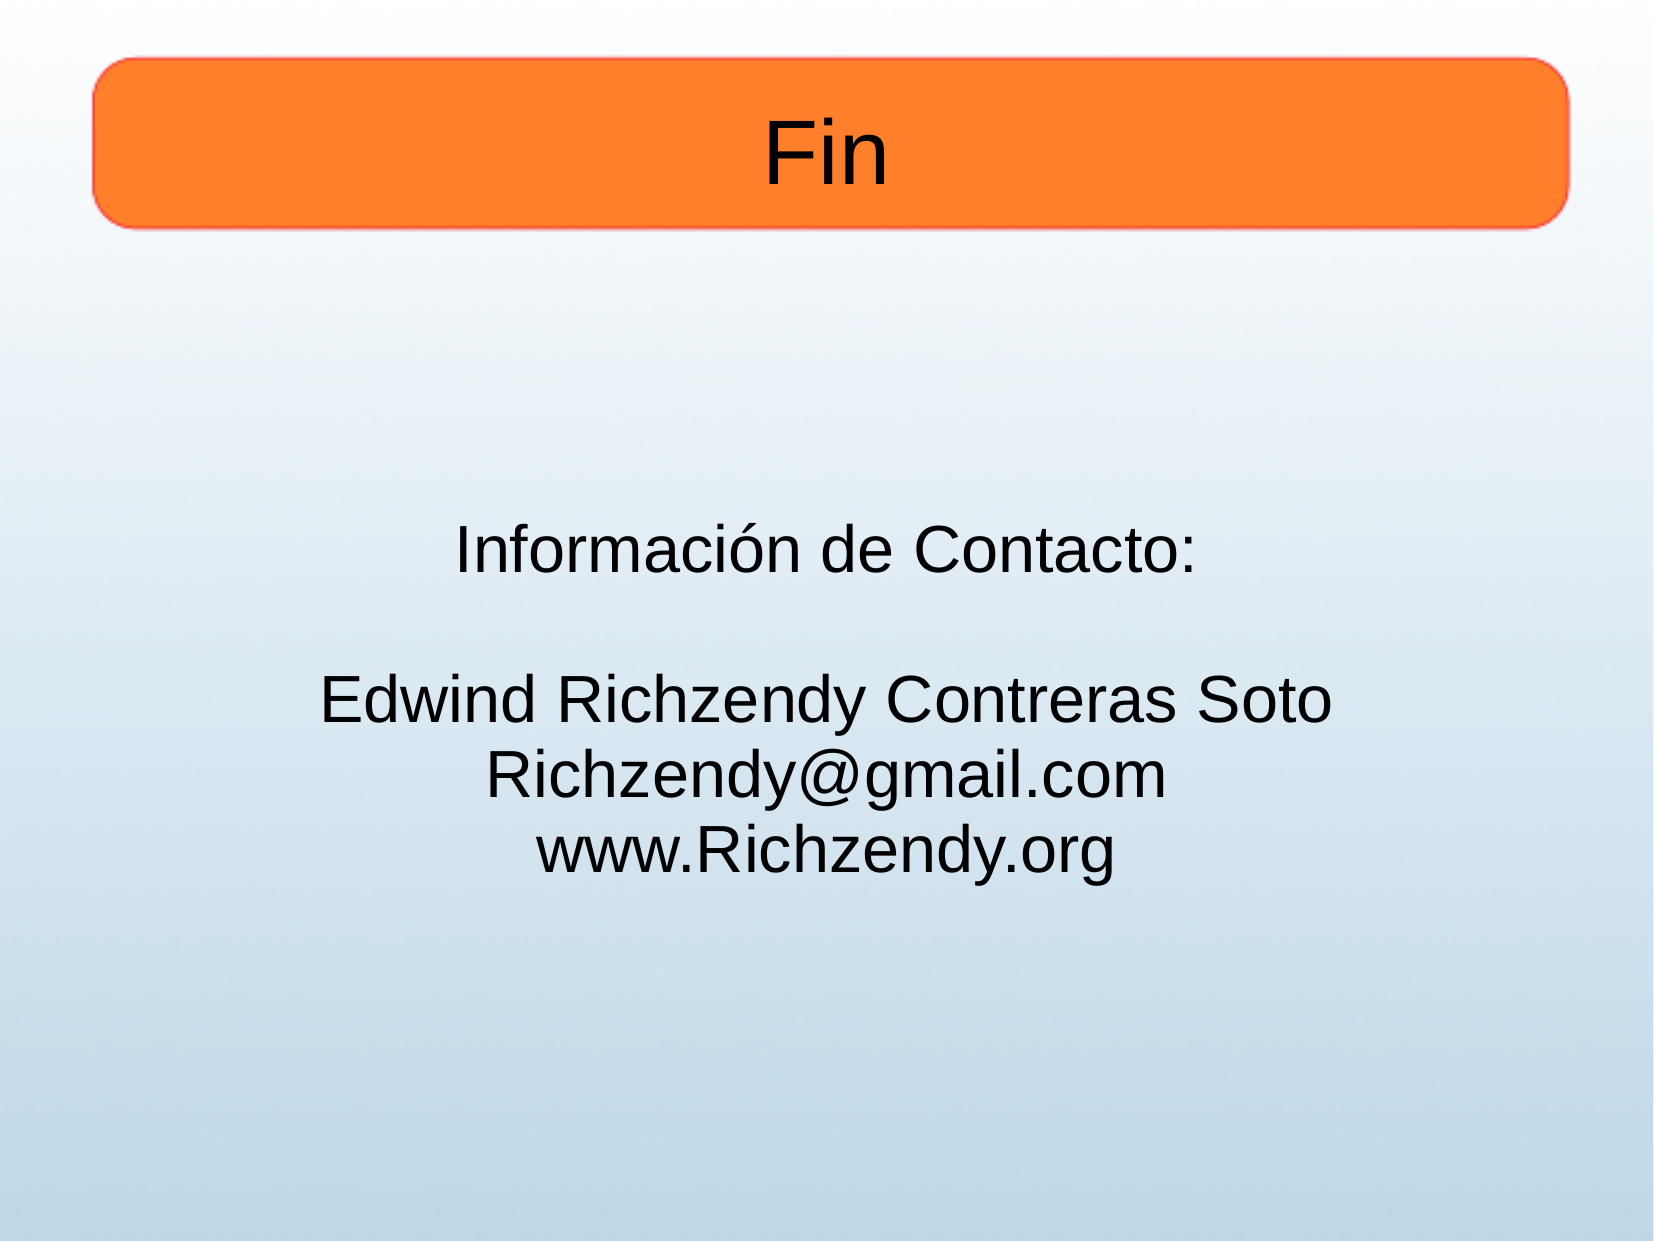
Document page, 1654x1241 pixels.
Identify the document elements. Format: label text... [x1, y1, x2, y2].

subtitle Información de Contacto: Edwind Richzendy Contreras Soto Richzendy@gmail.com www.Richzendy.org [82, 297, 1571, 1102]
title Fin [82, 49, 1571, 257]
picture [0, 0, 1654, 1241]
